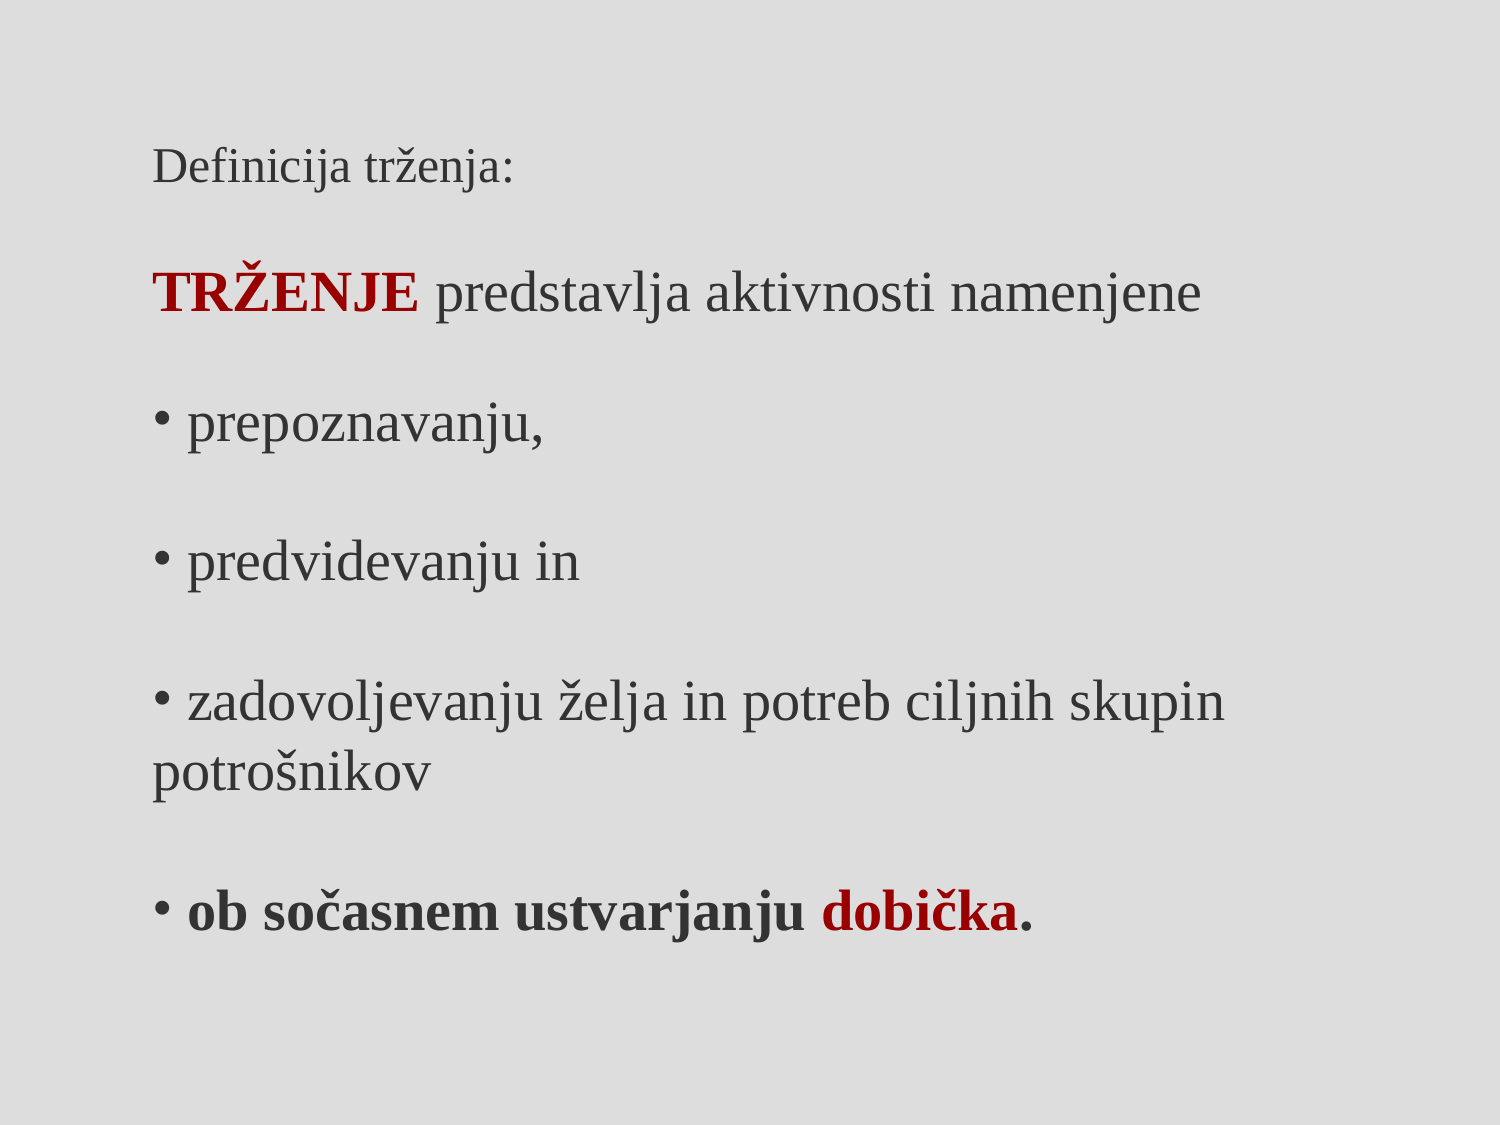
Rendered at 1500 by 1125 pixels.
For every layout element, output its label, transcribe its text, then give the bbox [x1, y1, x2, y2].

text_box prepoznavanju, predvidevanju in zadovoljevanju želja in potreb ciljnih skupin potrošnikov ob sočasnem ustvarjanju dobička. [137, 374, 1413, 1057]
text_box Definicija trženja: TRŽENJE predstavlja aktivnosti namenjene [137, 125, 1388, 331]
